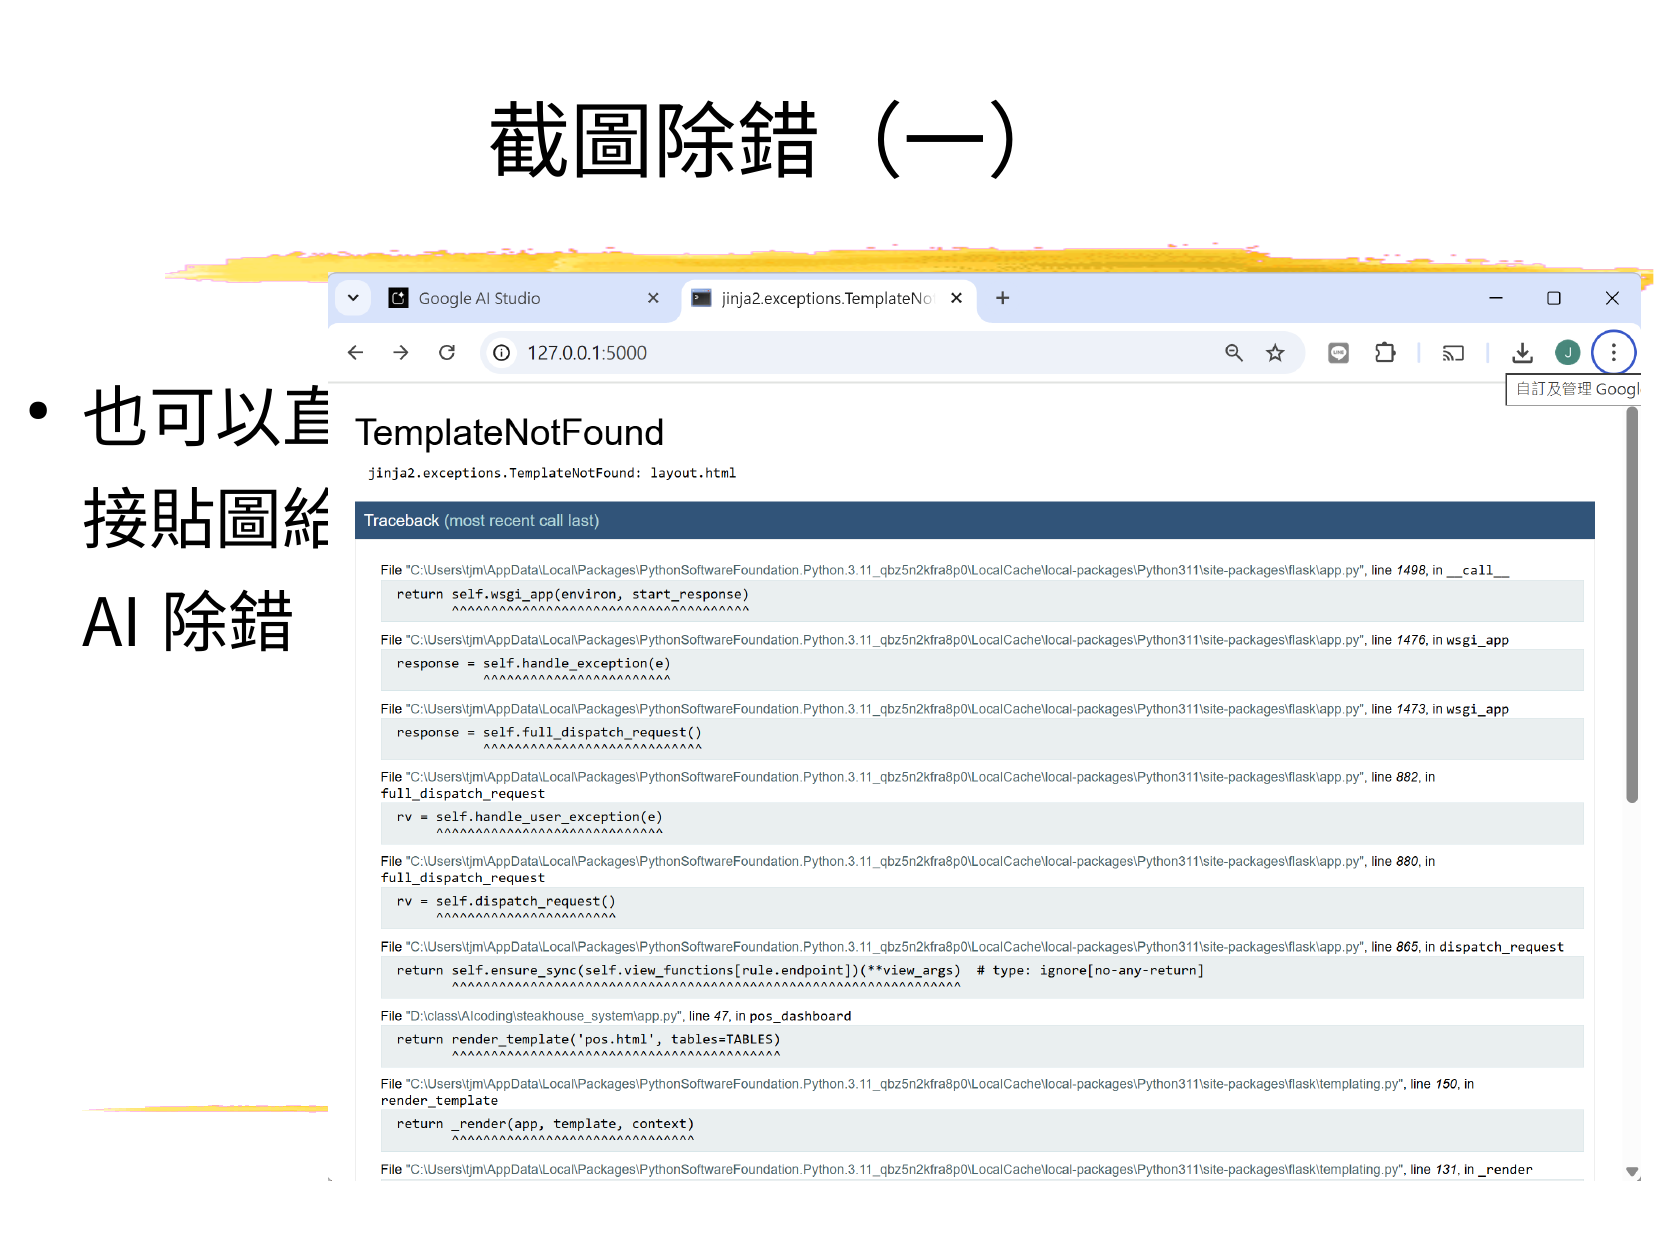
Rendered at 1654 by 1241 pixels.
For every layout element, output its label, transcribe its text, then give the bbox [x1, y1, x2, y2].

title 截圖除錯（一） [76, 28, 1482, 235]
picture [82, 237, 1654, 1181]
list 也可以直接貼圖給AI除錯 [26, 358, 328, 1103]
